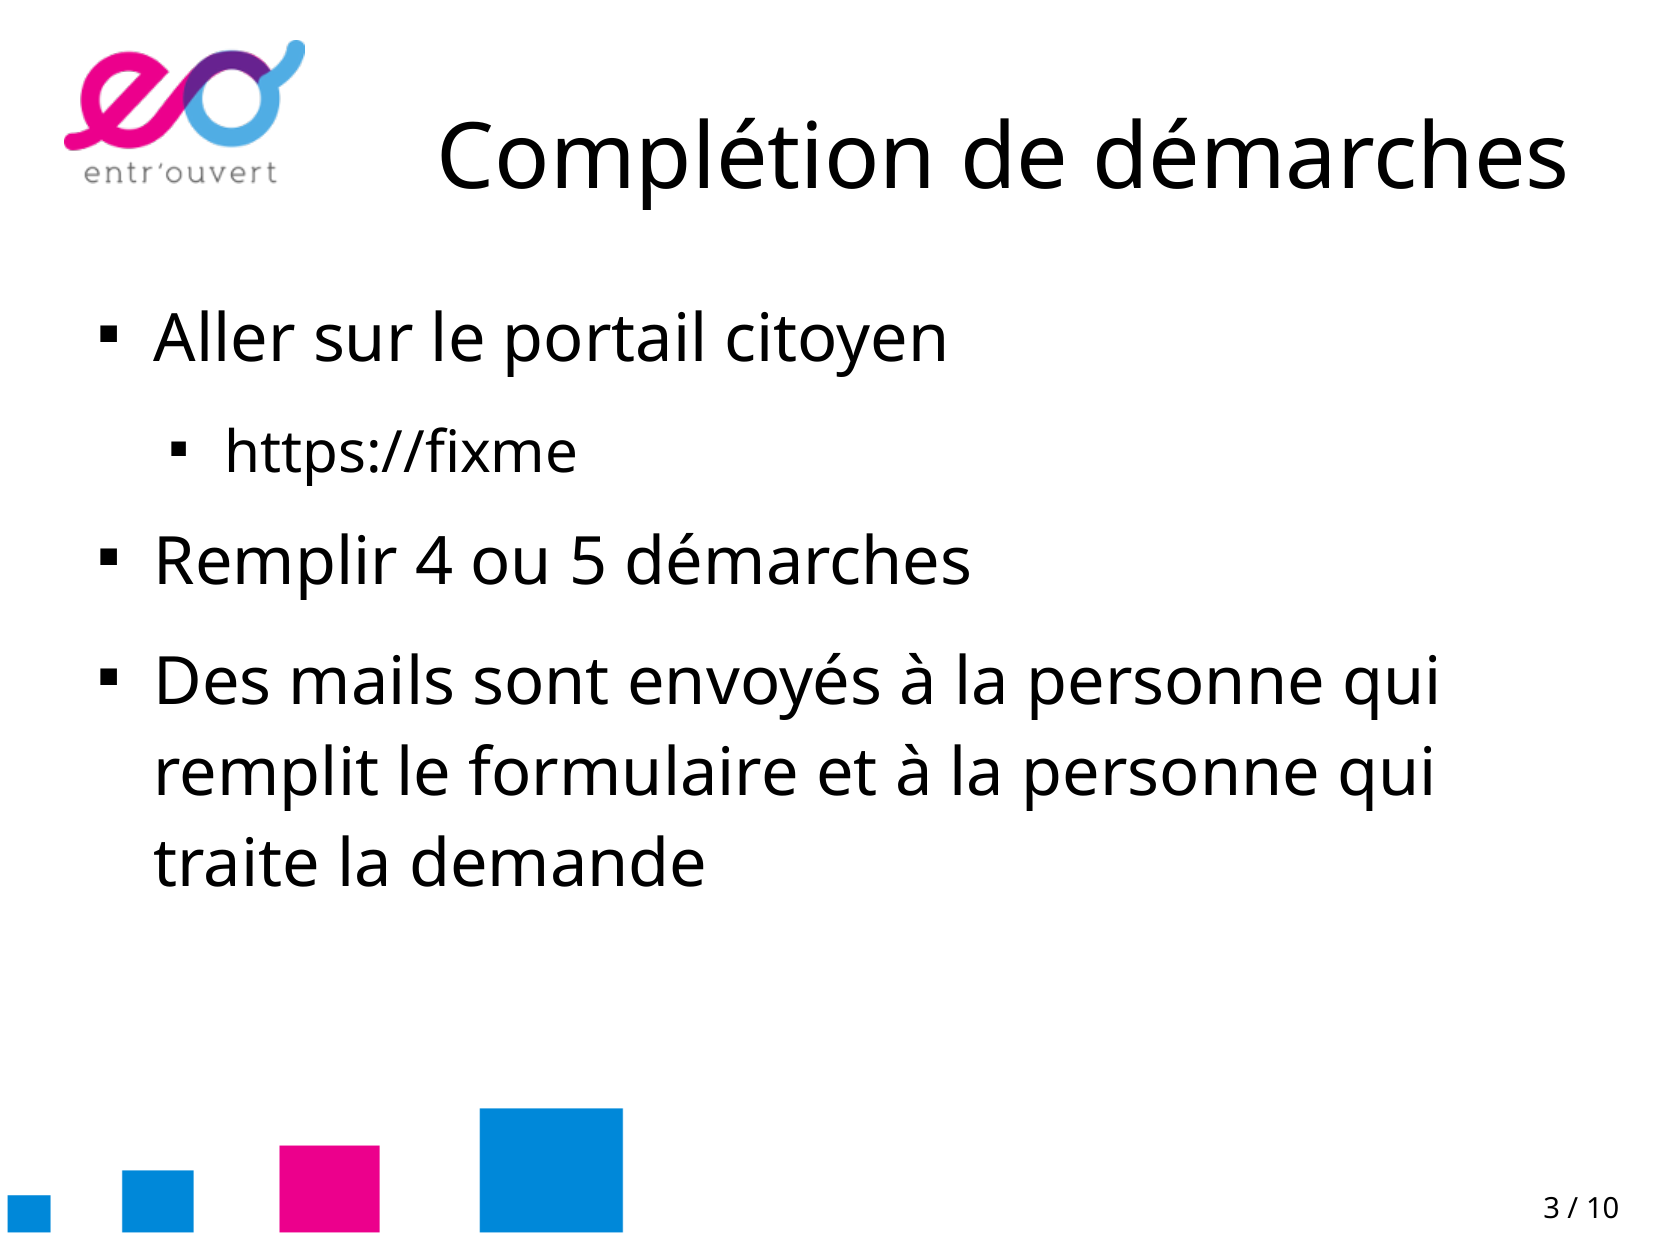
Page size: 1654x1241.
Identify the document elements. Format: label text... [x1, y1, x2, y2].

list Aller sur le portail citoyen https://fixme Remplir 4 ou 5 démarches Des mails sont envoyés à la personne qui remplit le formulaire et à la personne qui traite la demande [82, 290, 1571, 1010]
picture [64, 40, 305, 184]
picture [5, 1106, 626, 1235]
title Complétion de démarches [354, 49, 1571, 257]
